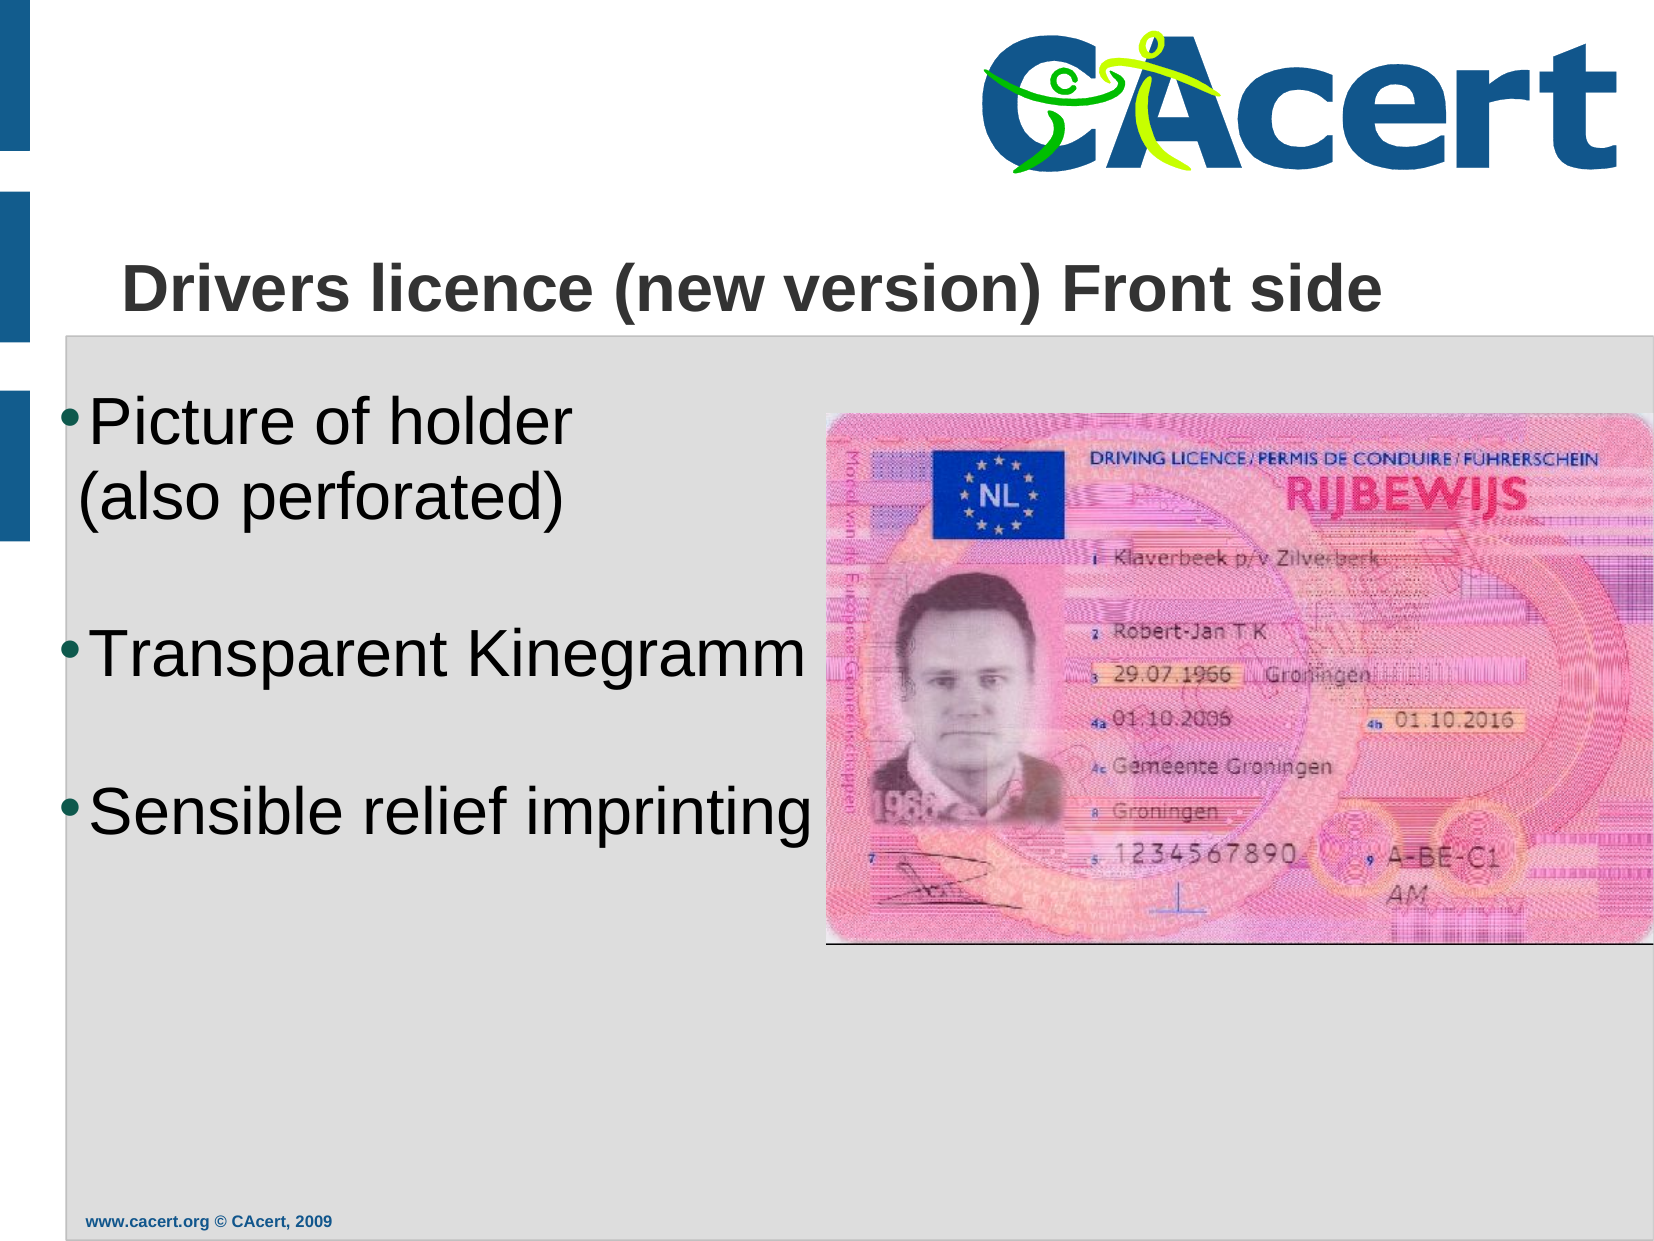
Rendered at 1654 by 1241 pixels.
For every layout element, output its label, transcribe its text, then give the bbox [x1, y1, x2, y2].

picture [857, 413, 1654, 945]
list Picture of holder (also perforated) Transparent Kinegramm Sensible relief imprinting [59, 383, 857, 992]
title Drivers licence (new version) Front side [121, 142, 1533, 351]
